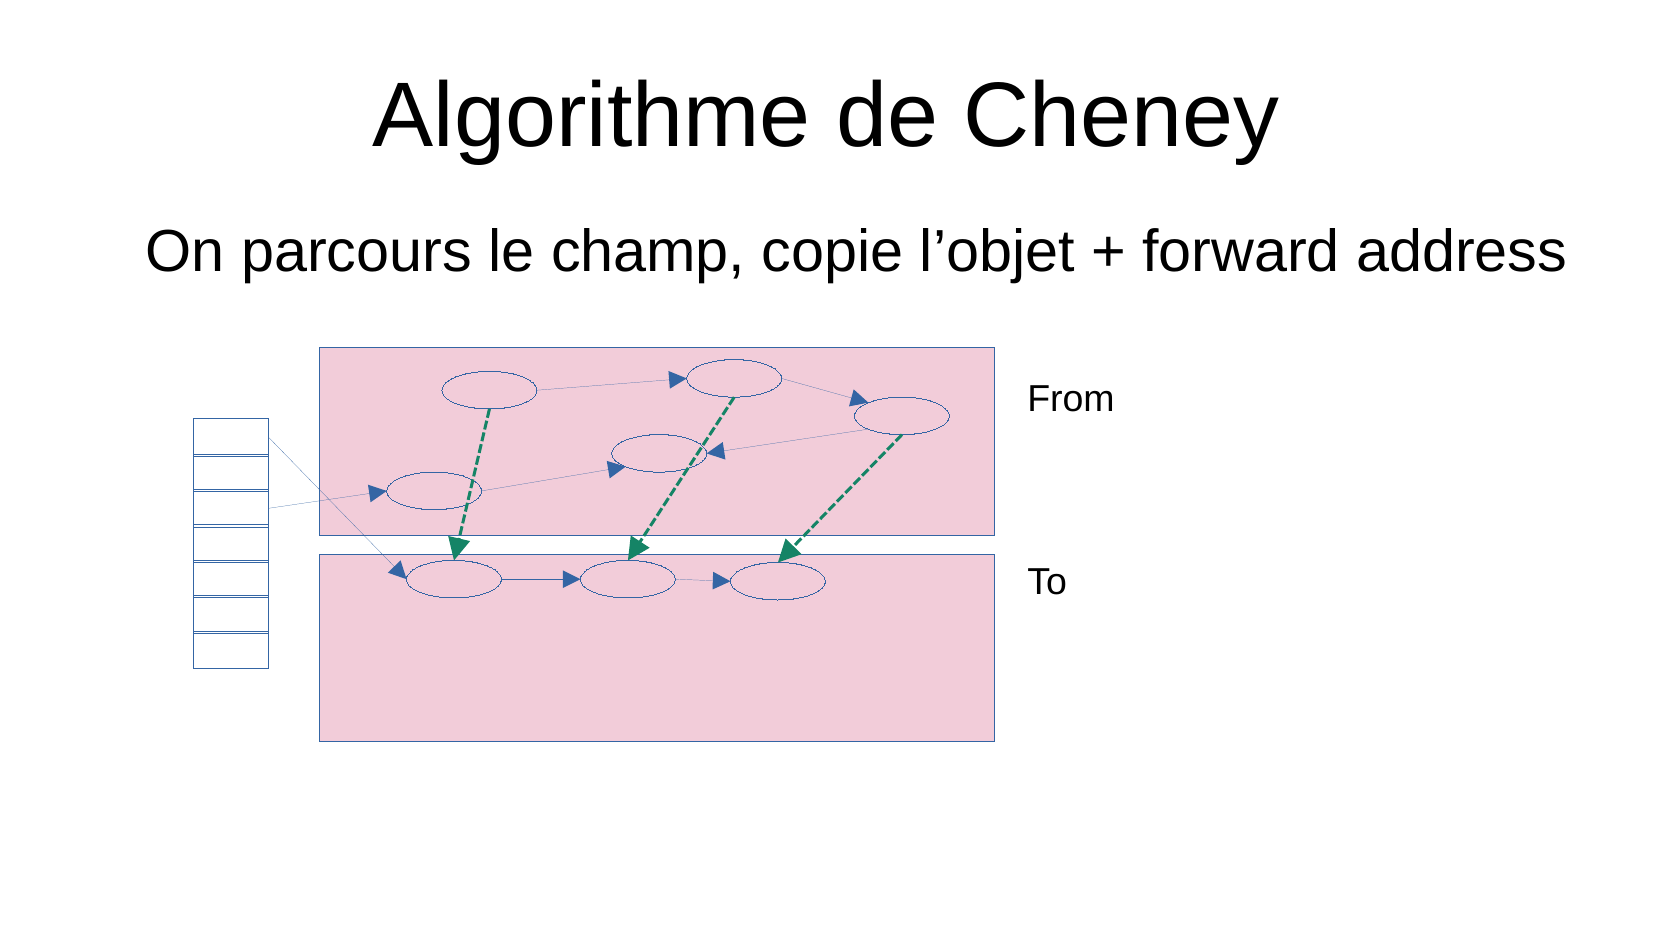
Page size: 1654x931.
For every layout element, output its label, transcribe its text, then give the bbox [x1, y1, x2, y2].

text_box [319, 491, 327, 500]
text_box From [1012, 369, 1130, 427]
text_box [319, 500, 363, 536]
text_box [319, 554, 995, 742]
list On parcours le champ, copie l’objet + forward address [82, 217, 1571, 301]
text_box To [1012, 552, 1082, 610]
title Algorithme de Cheney [82, 37, 1571, 193]
text_box [319, 347, 995, 536]
